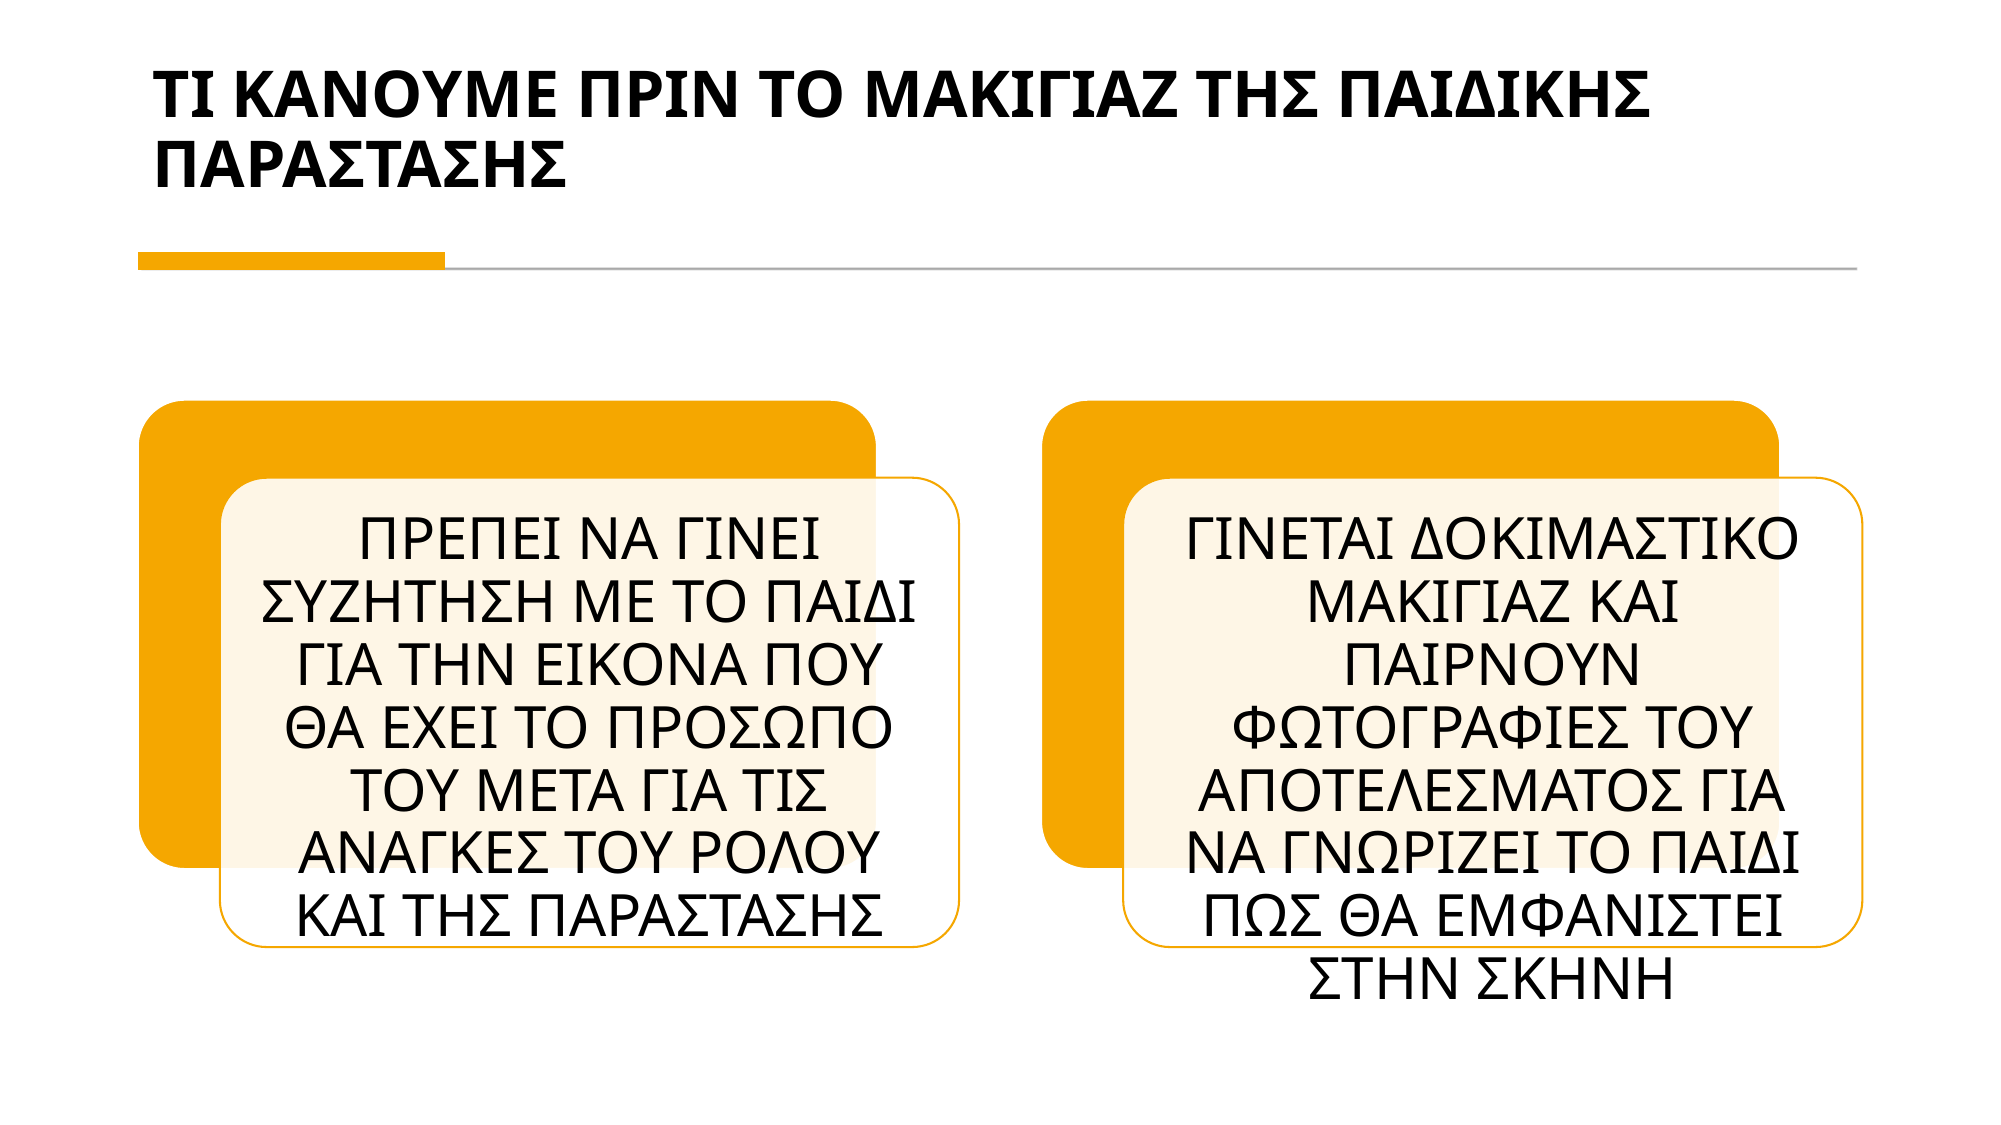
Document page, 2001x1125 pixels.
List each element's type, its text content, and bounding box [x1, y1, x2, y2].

title ΤΙ ΚΑΝΟΥΜΕ ΠΡΙΝ ΤΟ ΜΑΚΙΓΙΑΖ ΤΗΣ ΠΑΙΔΙΚΗΣ ΠΑΡΑΣΤΑΣΗΣ [138, 41, 1862, 209]
text_box [0, 0, 2000, 1125]
text_box ΓΙΝΕΤΑΙ ΔΟΚΙΜΑΣΤΙΚΟ ΜΑΚΙΓΙΑΖ ΚΑΙ ΠΑΙΡΝΟΥΝ ΦΩΤΟΓΡΑΦΙΕΣ ΤΟΥ ΑΠΟΤΕΛΕΣΜΑΤΟΣ ΓΙΑ ΝΑ ΓΝΩΡΙΖΕΙ ΤΟ ΠΑΙΔΙ ΠΩΣ ΘΑ ΕΜΦΑΝΙΣΤΕΙ ΣΤΗΝ ΣΚΗΝΗ [1123, 477, 1863, 948]
text_box ΠΡΕΠΕΙ ΝΑ ΓΙΝΕΙ ΣΥΖΗΤΗΣΗ ΜΕ ΤΟ ΠΑΙΔΙ ΓΙΑ ΤΗΝ ΕΙΚΟΝΑ ΠΟΥ ΘΑ ΕΧΕΙ ΤΟ ΠΡΟΣΩΠΟ ΤΟΥ ΜΕΤΑ ΓΙΑ ΤΙΣ ΑΝΑΓΚΕΣ ΤΟΥ ΡΟΛΟΥ ΚΑΙ ΤΗΣ ΠΑΡΑΣΤΑΣΗΣ [219, 477, 960, 948]
